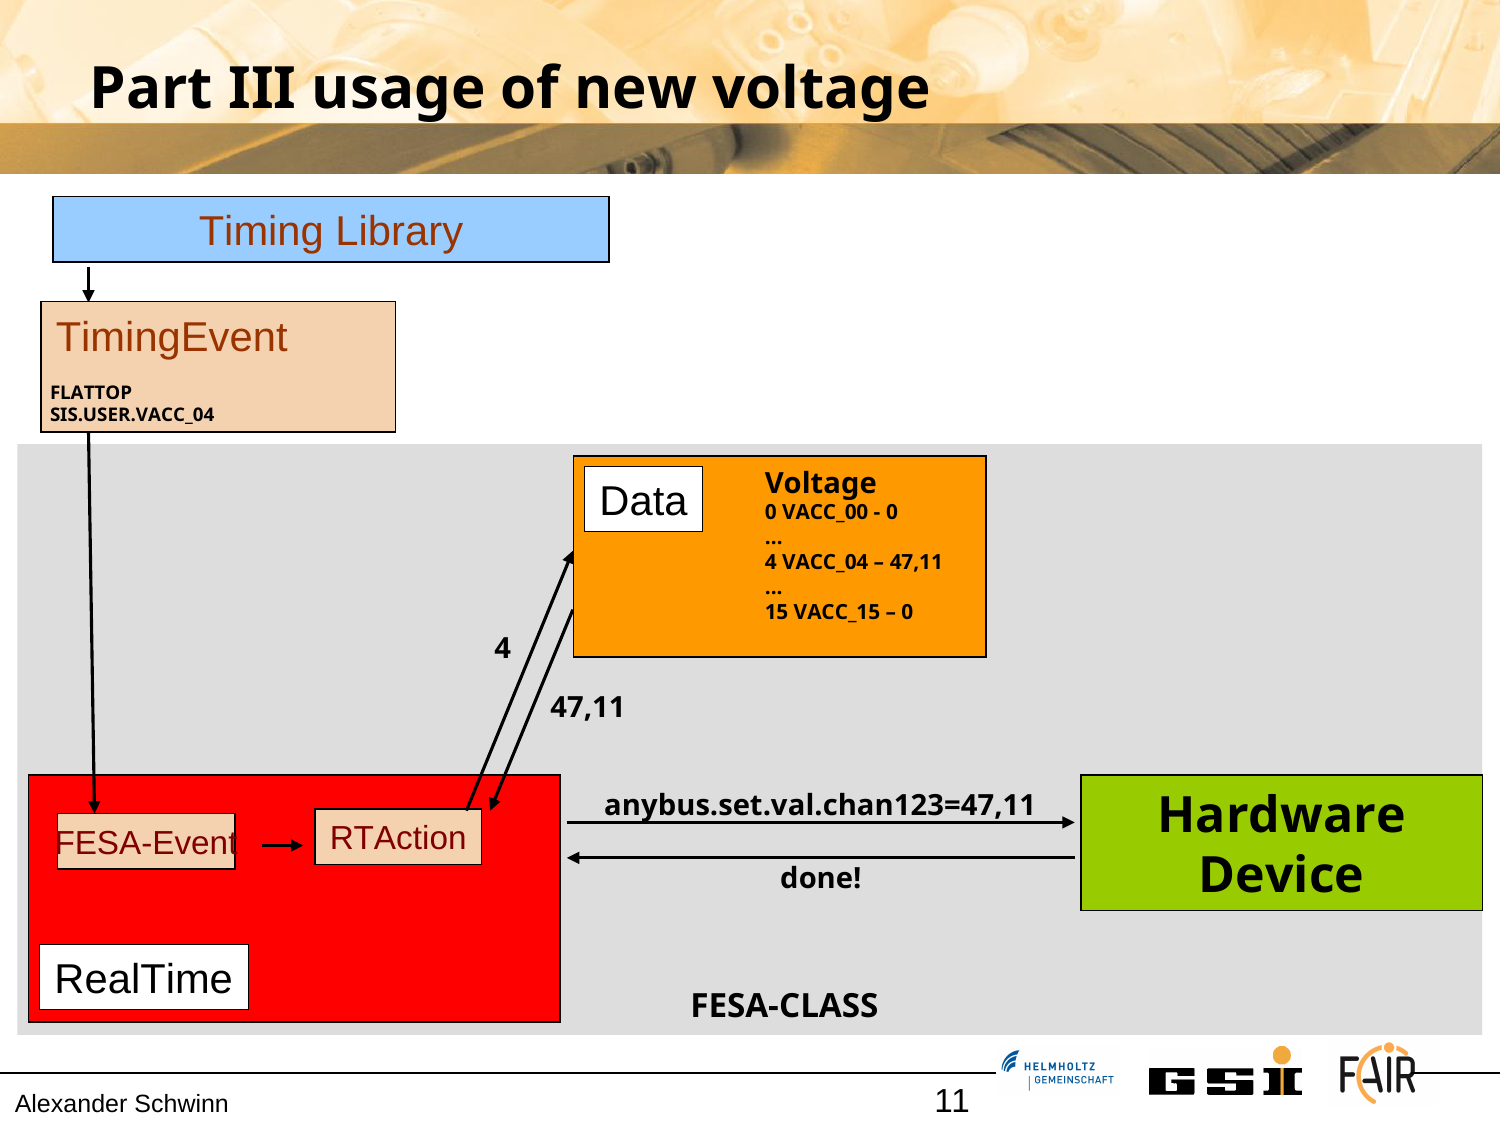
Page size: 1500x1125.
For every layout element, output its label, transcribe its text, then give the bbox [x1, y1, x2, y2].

picture [1149, 1046, 1302, 1095]
text_box Timing Library [53, 196, 609, 262]
text_box 4 [479, 621, 527, 672]
picture [1328, 1035, 1439, 1106]
picture [0, 0, 1500, 175]
title Part III usage of new voltage [75, 42, 1426, 231]
text_box 47,11 [535, 680, 641, 732]
text_box TimingEvent [41, 301, 396, 432]
text_box Hardware Device [1080, 774, 1483, 911]
picture [996, 1046, 1121, 1095]
text_box Data [584, 466, 703, 532]
text_box FLATTOP SIS.USER.VACC_04 [35, 372, 268, 456]
text_box RTAction [314, 808, 482, 865]
text_box RealTime [39, 944, 249, 1010]
text_box [17, 444, 1483, 1035]
text_box FESA-CLASS [675, 976, 894, 1032]
text_box FESA-Event [57, 813, 235, 869]
text_box Voltage 0 VACC_00 - 0 … 4 VACC_04 – 47,11 ... 15 VACC_15 – 0 [749, 456, 1022, 632]
text_box anybus.set.val.chan123=47,11 [589, 778, 1052, 829]
text_box done! [765, 851, 877, 903]
